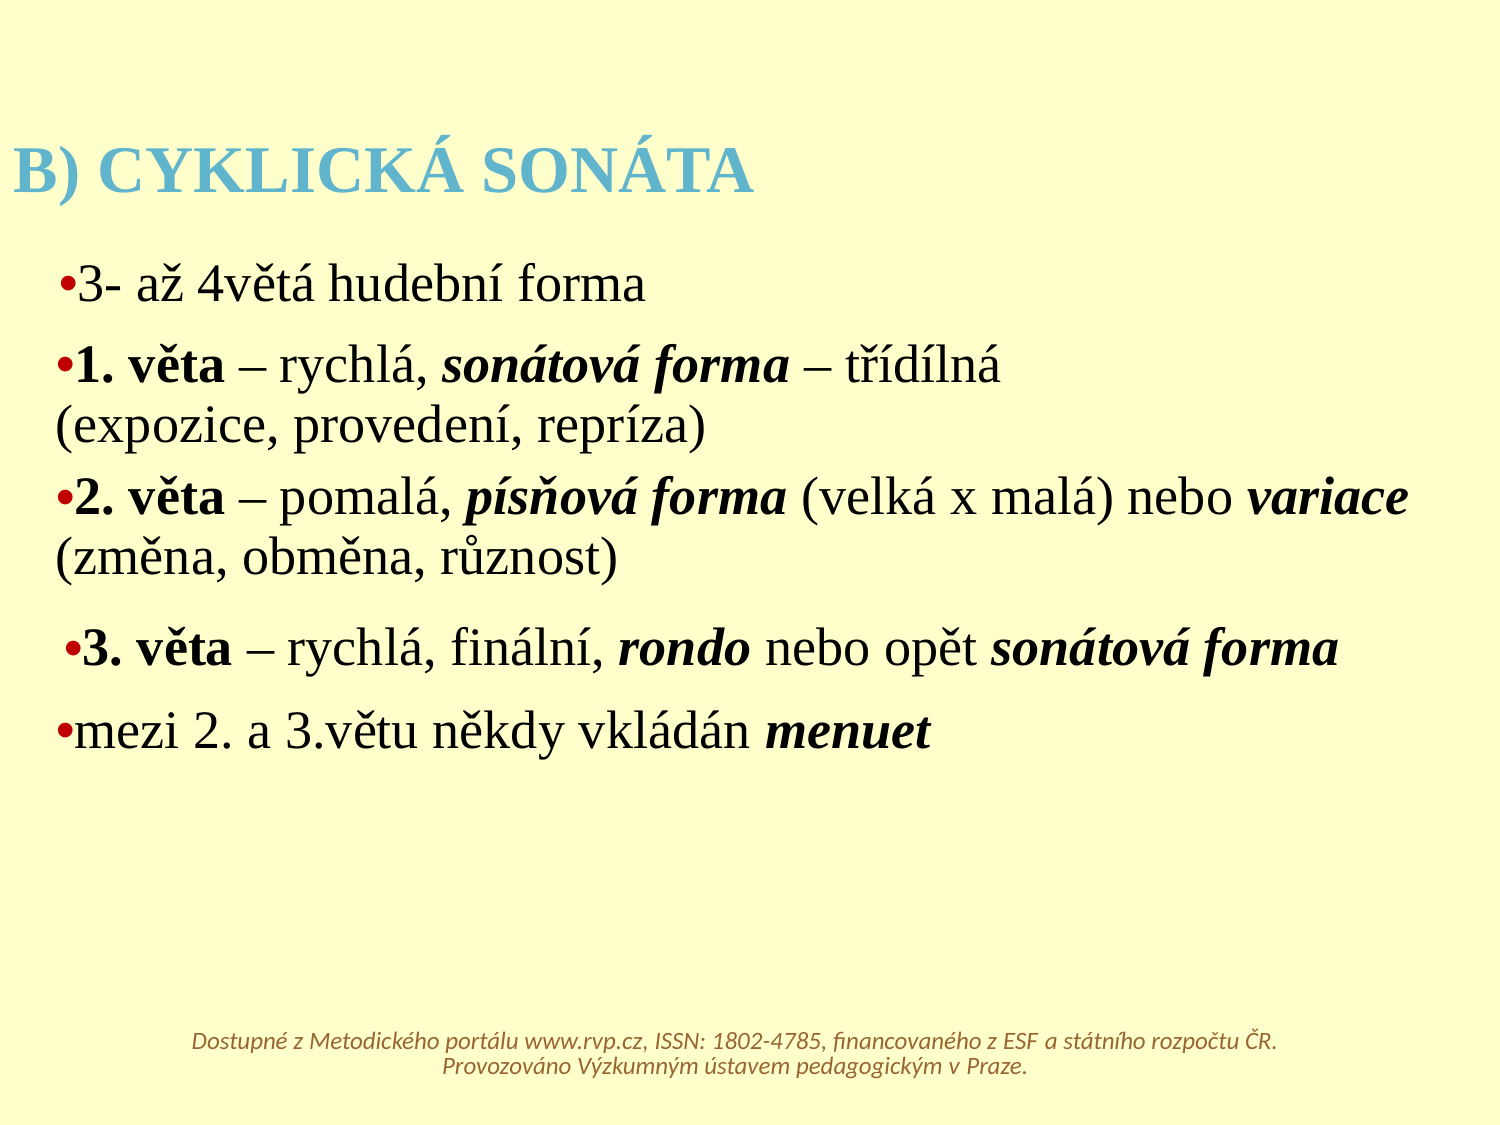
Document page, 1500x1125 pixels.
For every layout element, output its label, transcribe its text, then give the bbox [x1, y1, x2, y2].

text_box 2. věta – pomalá, písňová forma (velká x malá) nebo variace (změna, obměna, různost) [41, 458, 1500, 595]
text_box Dostupné z Metodického portálu www.rvp.cz, ISSN: 1802-4785, financovaného z ESF a státního rozpočtu ČR. Provozováno Výzkumným ústavem pedagogickým v Praze. [171, 1023, 1300, 1089]
text_box mezi 2. a 3.větu někdy vkládán menuet [41, 692, 1500, 768]
text_box B) CYKLICKÁ SONÁTA [0, 125, 770, 215]
text_box 3- až 4větá hudební forma [43, 245, 663, 321]
text_box 3. věta – rychlá, finální, rondo nebo opět sonátová forma [48, 609, 1355, 686]
text_box 1. věta – rychlá, sonátová forma – třídílná (expozice, provedení, repríza) [41, 326, 1500, 458]
